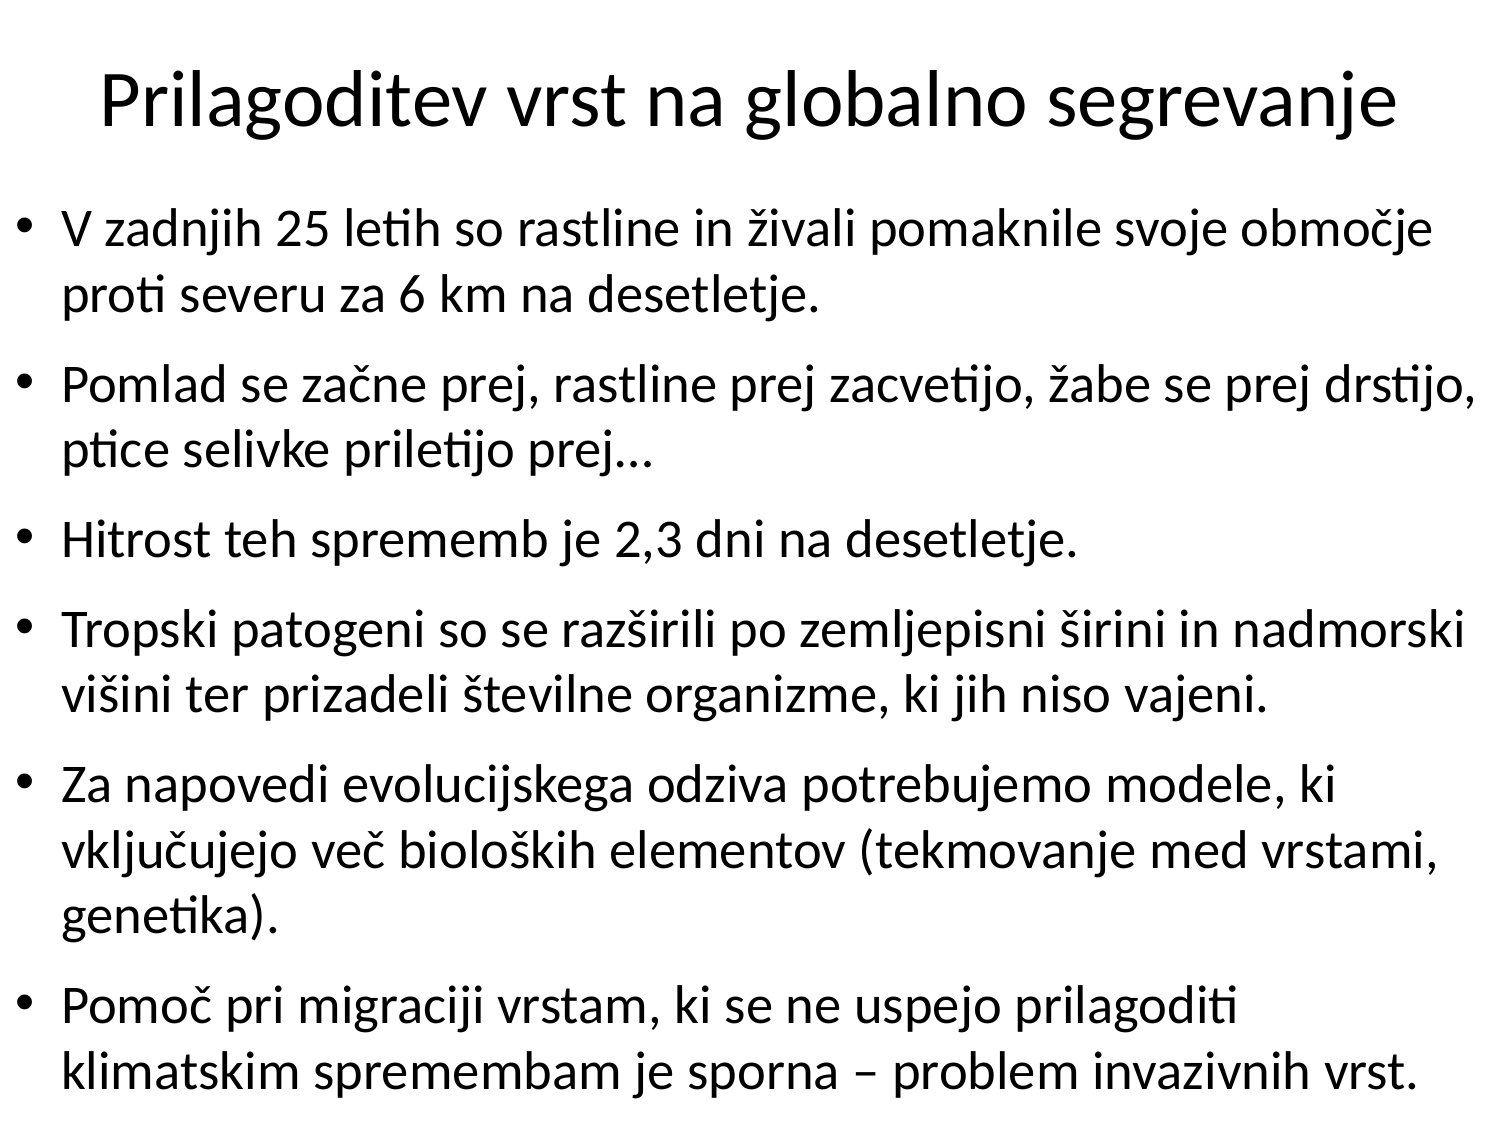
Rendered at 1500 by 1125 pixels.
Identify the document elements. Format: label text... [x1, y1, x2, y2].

title Prilagoditev vrst na globalno segrevanje [0, 0, 1500, 184]
list V zadnjih 25 letih so rastline in živali pomaknile svoje območje proti severu za 6 km na desetletje. Pomlad se začne prej, rastline prej zacvetijo, žabe se prej drstijo, ptice selivke priletijo prej… Hitrost teh sprememb je 2,3 dni na desetletje. Tropski patogeni so se razširili po zemljepisni širini in nadmorski višini ter prizadeli številne organizme, ki jih niso vajeni. Za napovedi evolucijskega odziva potrebujemo modele, ki vključujejo več bioloških elementov (tekmovanje med vrstami, genetika). Pomoč pri migraciji vrstam, ki se ne uspejo prilagoditi klimatskim spremembam je sporna – problem invazivnih vrst. [0, 184, 1500, 1125]
